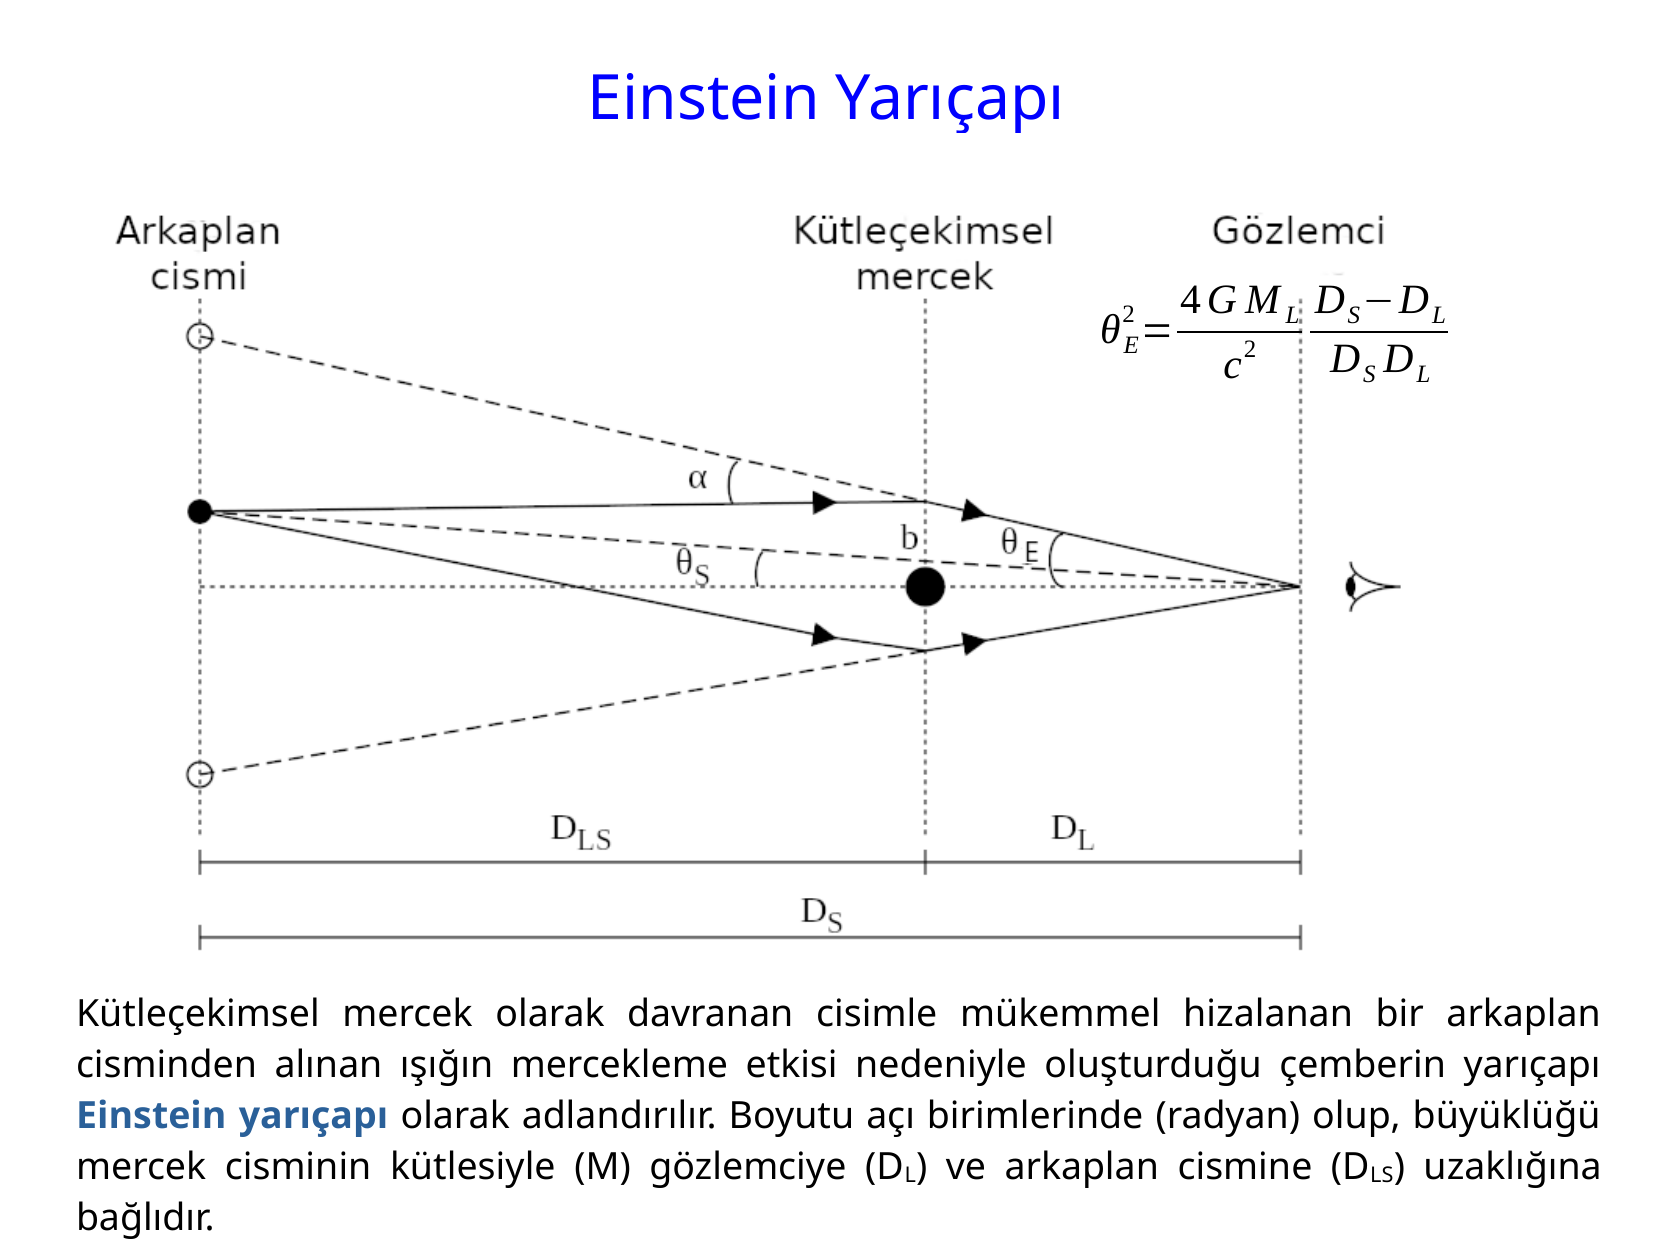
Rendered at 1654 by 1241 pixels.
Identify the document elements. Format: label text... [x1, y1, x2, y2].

text_box Kütleçekimsel mercek olarak davranan cisimle mükemmel hizalanan bir arkaplan cisminden alınan ışığın mercekleme etkisi nedeniyle oluşturduğu çemberin yarıçapı Einstein yarıçapı olarak adlandırılır. Boyutu açı birimlerinde (radyan) olup, büyüklüğü mercek cisminin kütlesiyle (M) gözlemciye (DL) ve arkaplan cismine (DLS) uzaklığına bağlıdır. [61, 979, 1617, 1222]
picture [61, 133, 1501, 980]
title Einstein Yarıçapı [82, 28, 1571, 162]
chart [1100, 276, 1451, 388]
